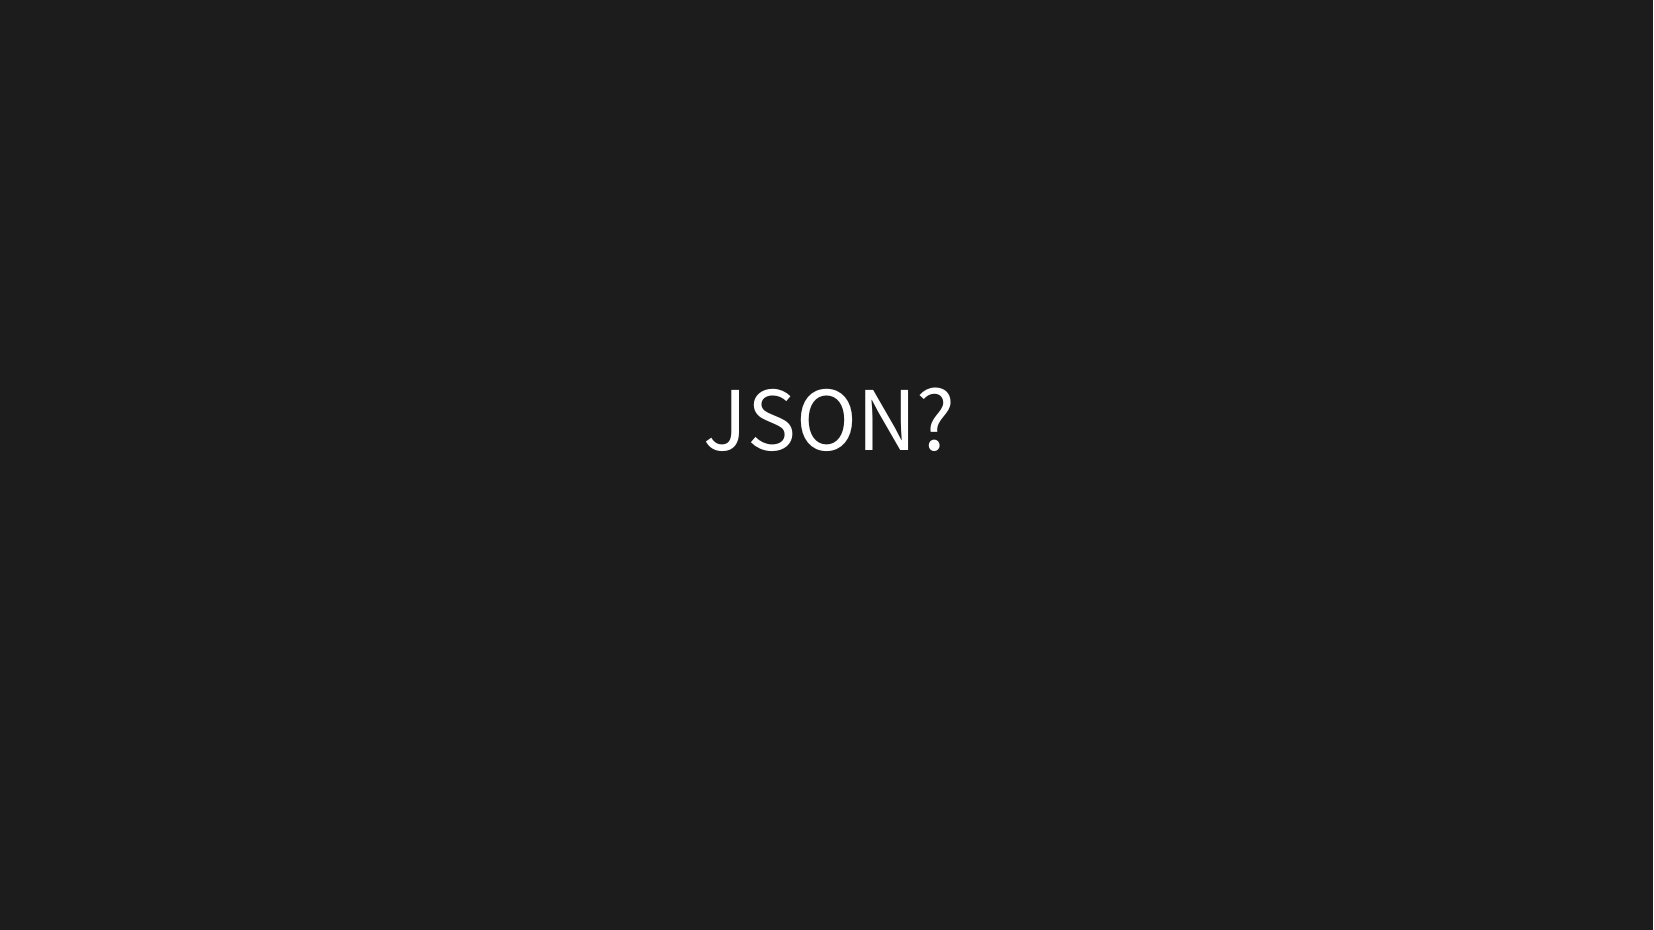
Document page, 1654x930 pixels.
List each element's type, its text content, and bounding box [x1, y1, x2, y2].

title JSON? [3, 339, 1653, 496]
